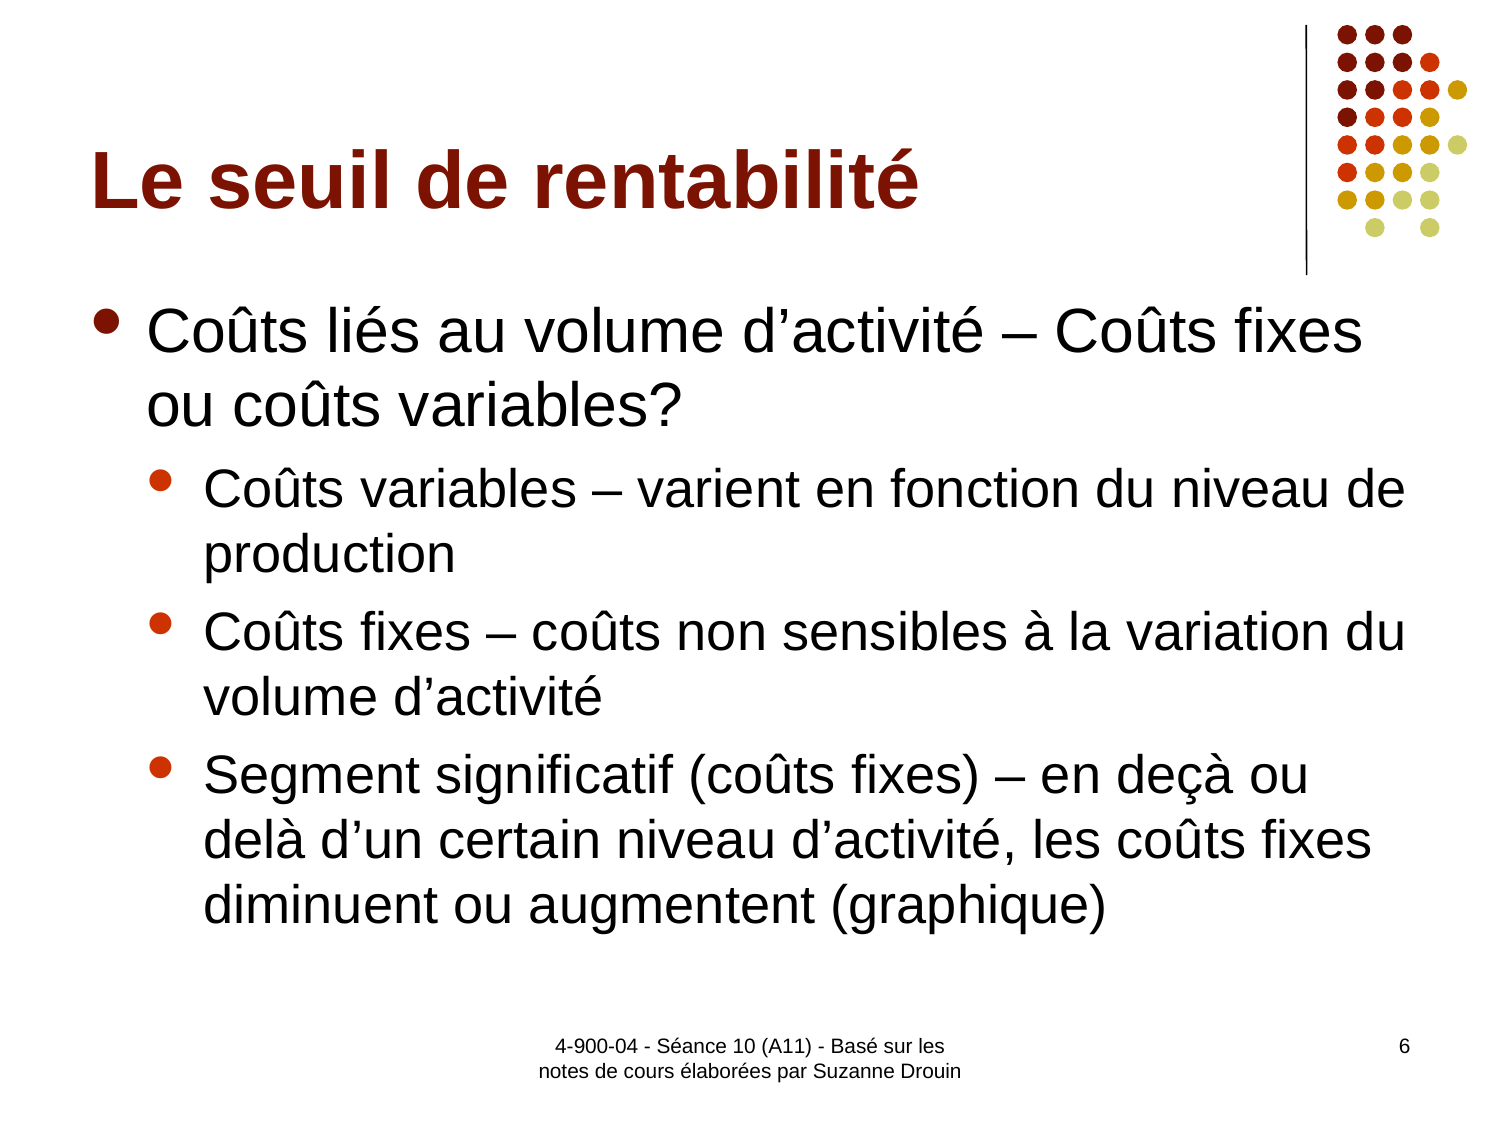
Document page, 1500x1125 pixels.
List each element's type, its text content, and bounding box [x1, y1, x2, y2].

text_box <numéro> [1074, 1025, 1426, 1101]
text_box Le seuil de rentabilité [74, 20, 1313, 233]
text_box Coûts liés au volume d’activité – Coûts fixes ou coûts variables? Coûts variables – varient en fonction du niveau de production Coûts fixes – coûts non sensibles à la variation du volume d’activité Segment significatif (coûts fixes) – en deçà ou delà d’un certain niveau d’activité, les coûts fixes diminuent ou augmentent (graphique) [75, 282, 1426, 1006]
text_box 4-900-04 - Séance 10 (A11) - Basé sur les notes de cours élaborées par Suzanne Drouin [512, 1025, 988, 1101]
